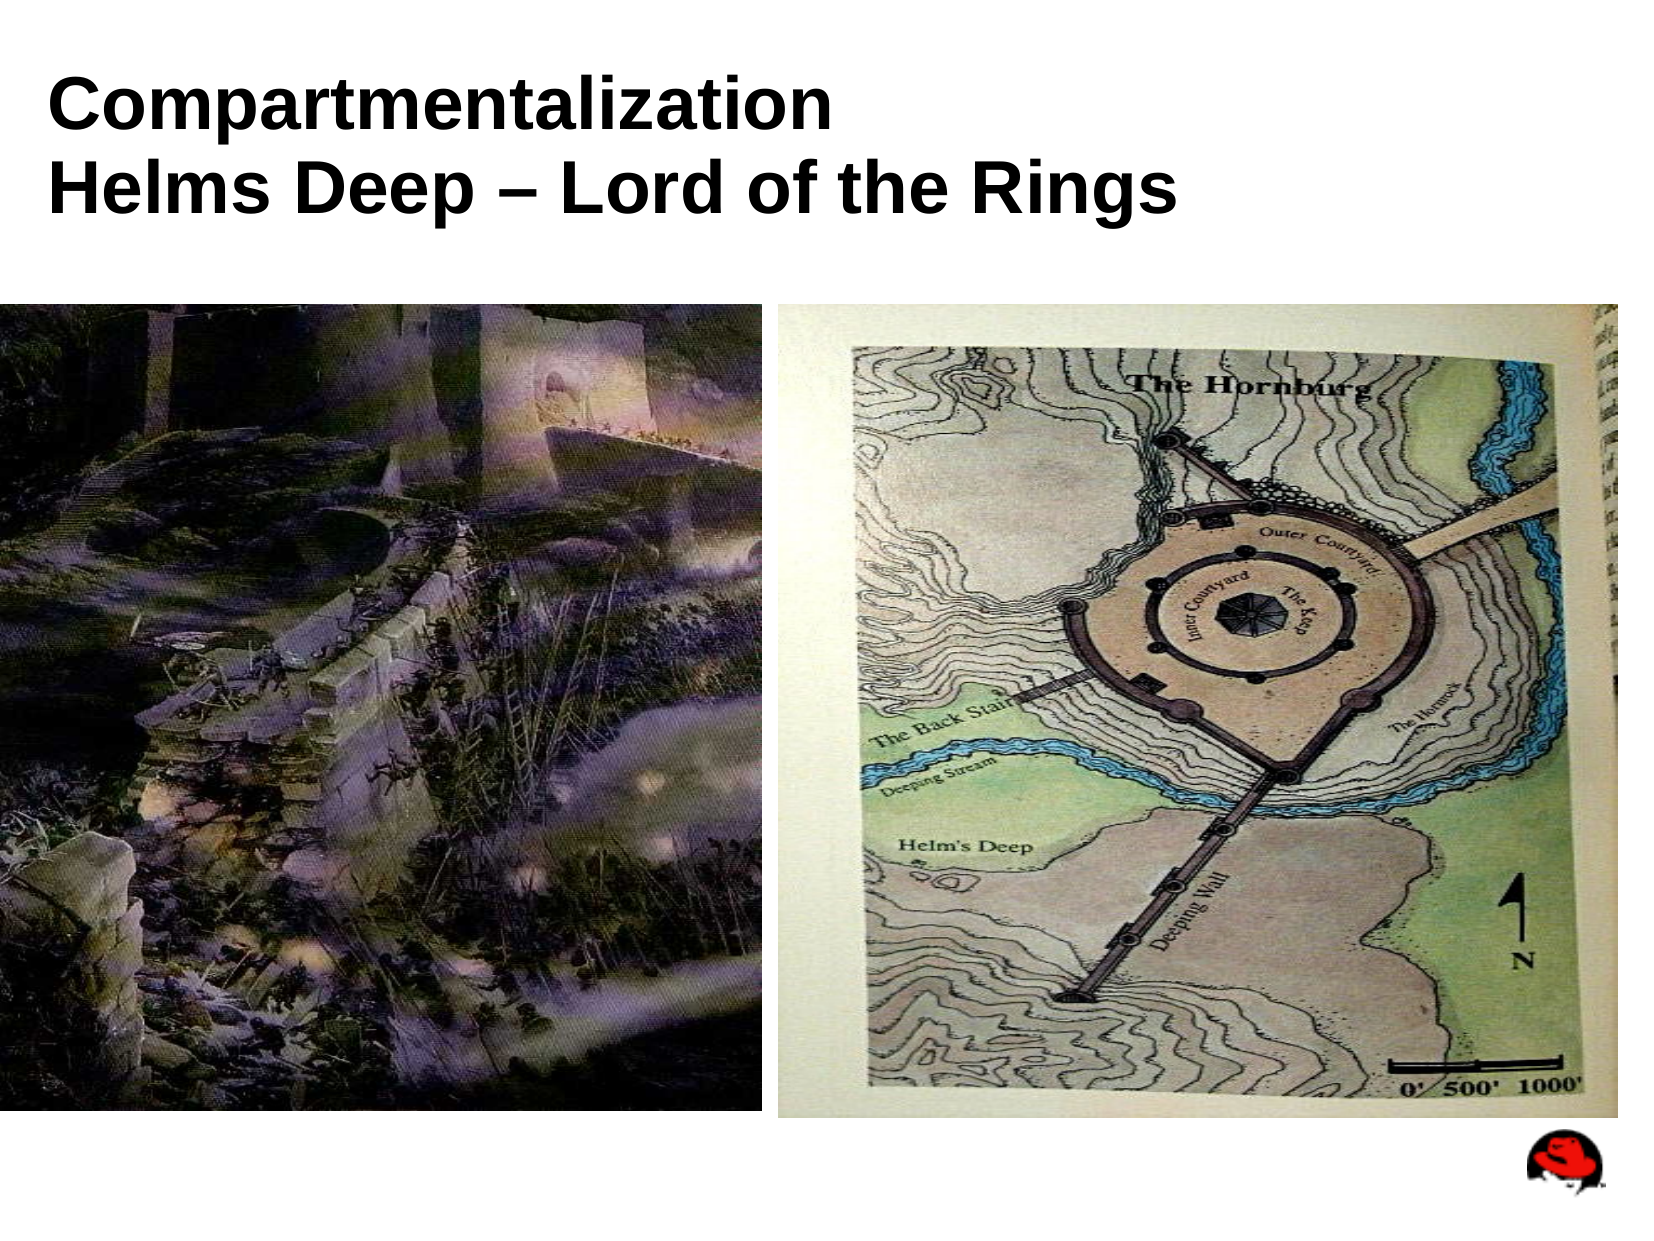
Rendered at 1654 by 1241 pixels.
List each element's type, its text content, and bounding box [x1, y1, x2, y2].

picture [778, 304, 1618, 1118]
text_box Compartmentalization Helms Deep – Lord of the Rings [47, 61, 1577, 289]
picture [1527, 1129, 1606, 1207]
picture [0, 304, 762, 1111]
